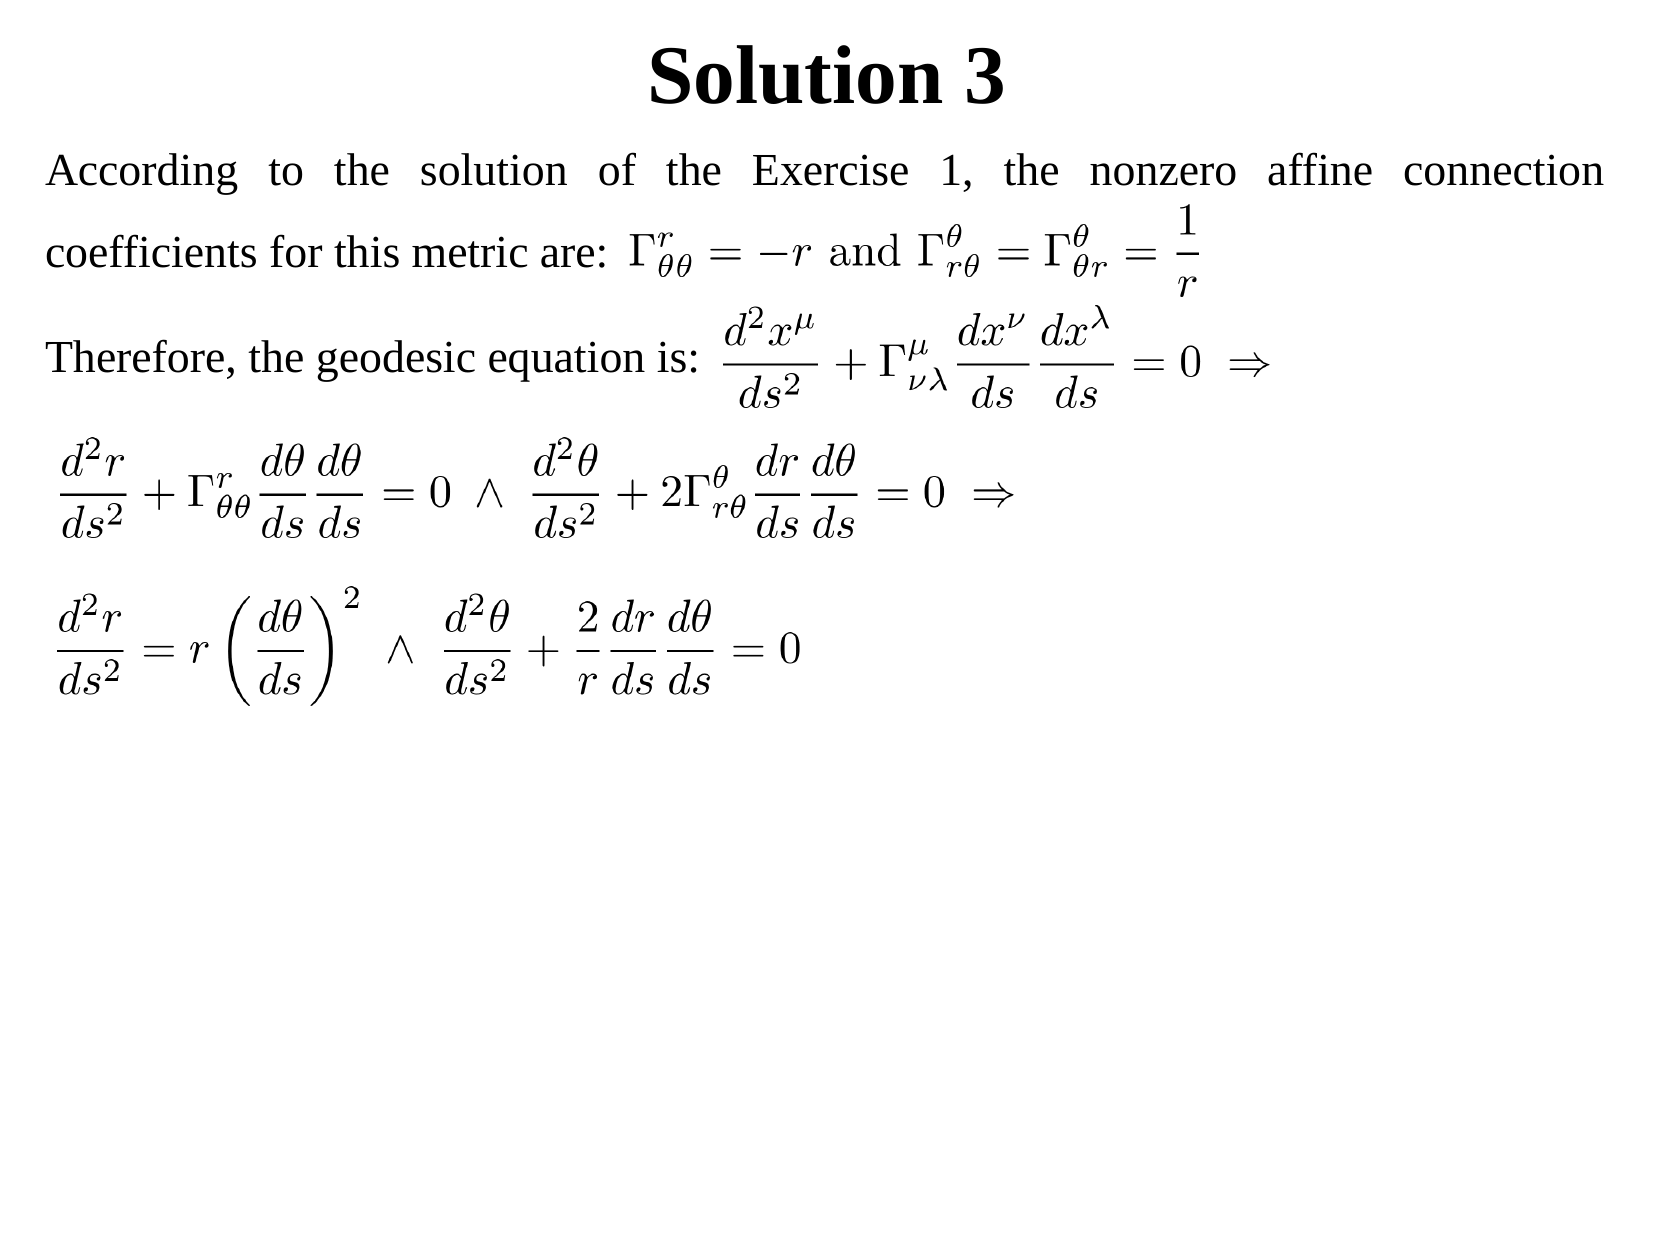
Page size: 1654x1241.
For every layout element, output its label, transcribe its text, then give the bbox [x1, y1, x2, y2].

title Solution 3 [82, 25, 1571, 115]
list According to the solution of the Exercise 1, the nonzero affine connection coefficients for this metric are: Therefore, the geodesic equation is: [45, 112, 1606, 391]
picture [629, 204, 1199, 297]
picture [723, 305, 1270, 408]
picture [60, 437, 1014, 538]
picture [57, 586, 800, 706]
